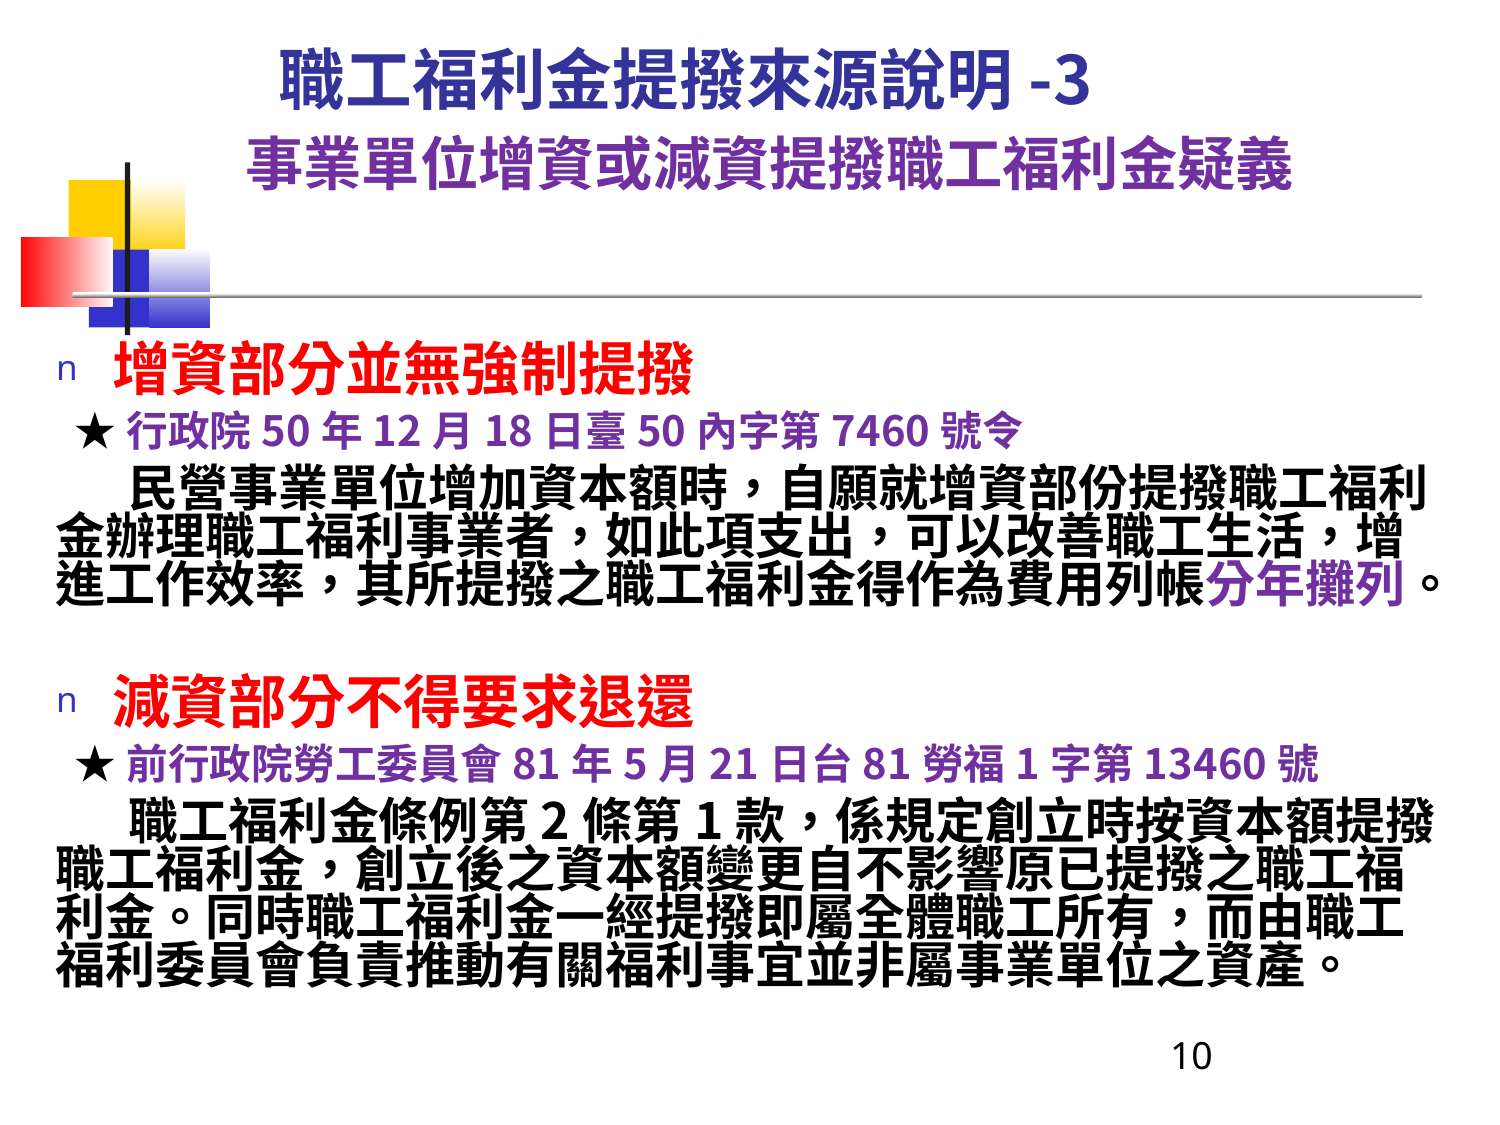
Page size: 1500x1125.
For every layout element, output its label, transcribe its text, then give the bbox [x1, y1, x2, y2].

slide_number <編號> [1155, 1024, 1468, 1100]
list 增資部分並無強制提撥 ★行政院50年12月18日臺50內字第7460號令 民營事業單位增加資本額時，自願就增資部份提撥職工福利金辦理職工福利事業者，如此項支出，可以改善職工生活，增進工作效率，其所提撥之職工福利金得作為費用列帳分年攤列。 減資部分不得要求退還 ★前行政院勞工委員會81年5月21日台81勞福1字第13460號 職工福利金條例第2條第1款，係規定創立時按資本額提撥職工福利金，創立後之資本額變更自不影響原已提撥之職工福利金。同時職工福利金一經提撥即屬全體職工所有，而由職工福利委員會負責推動有關福利事宜並非屬事業單位之資產。 [41, 338, 1459, 1059]
title 職工福利金提撥來源說明-3 事業單位增資或減資提撥職工福利金疑義 [147, 31, 1459, 271]
